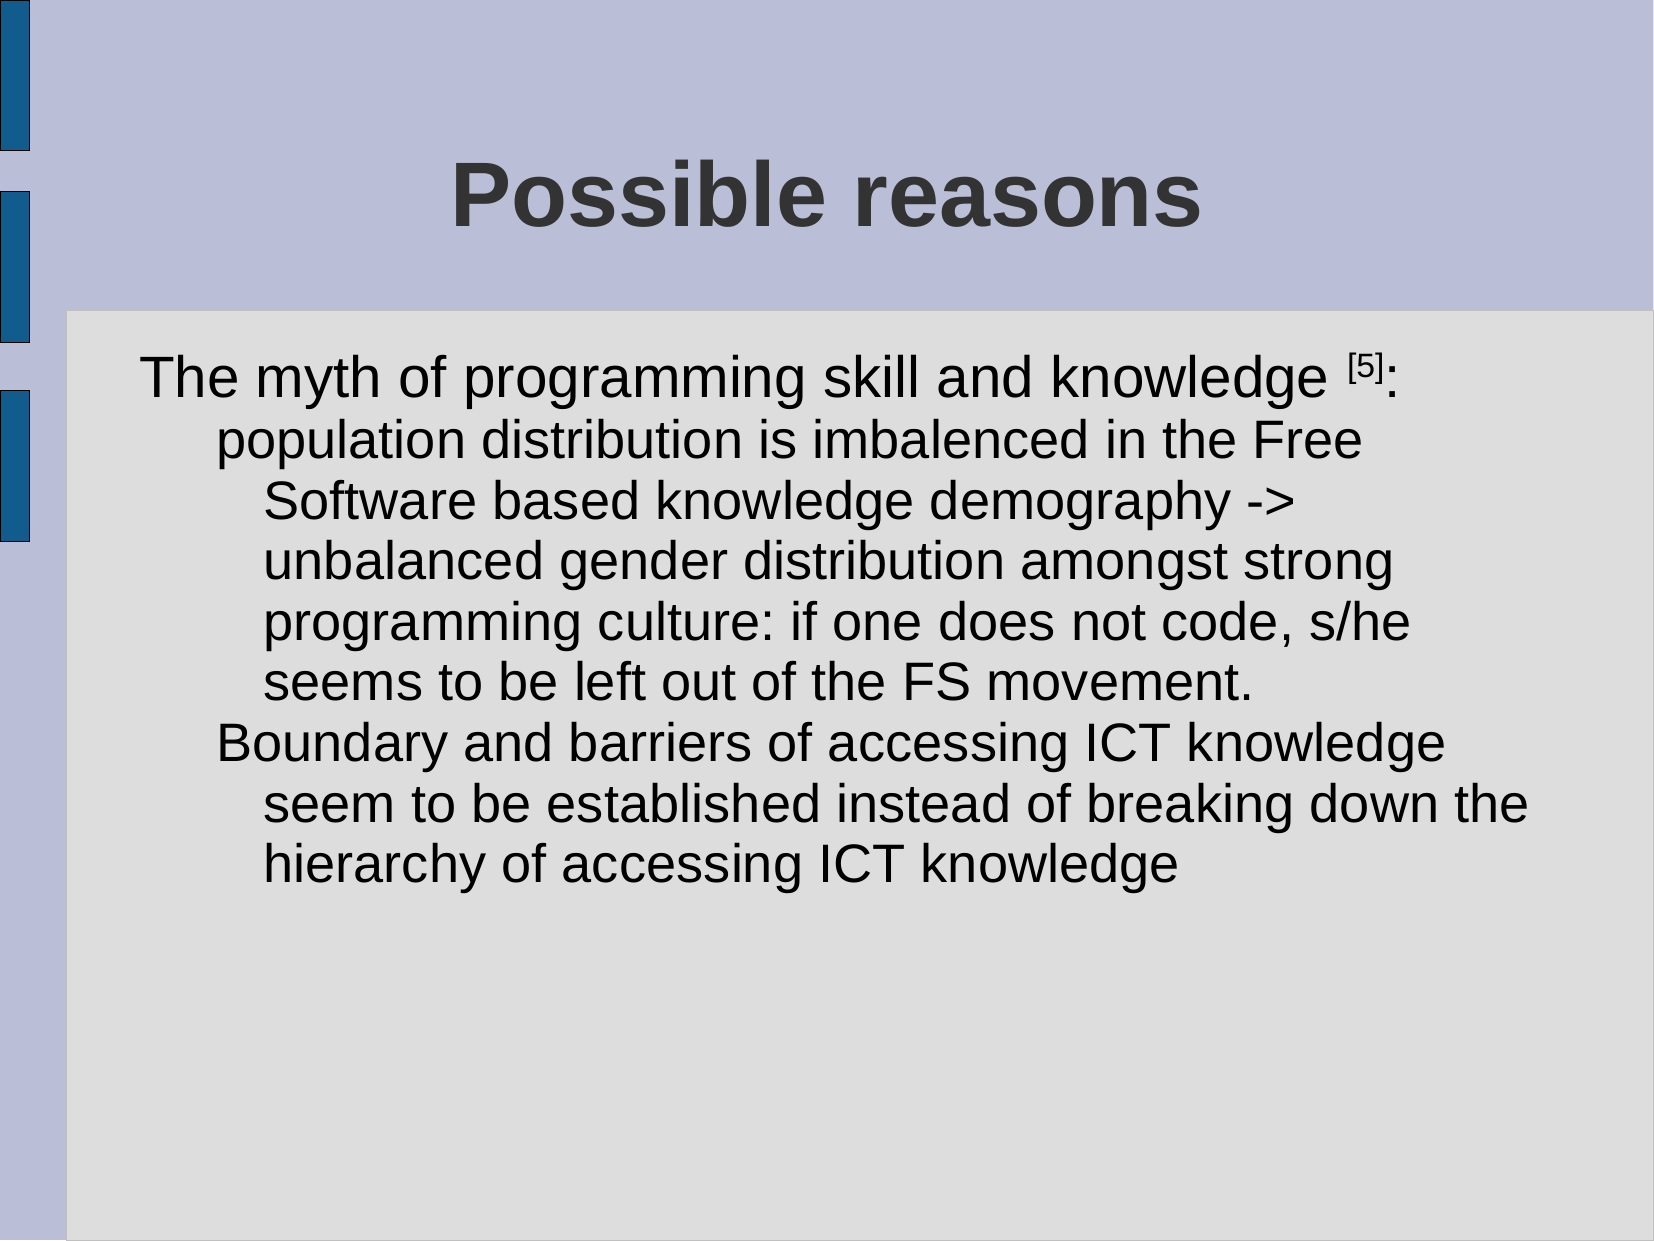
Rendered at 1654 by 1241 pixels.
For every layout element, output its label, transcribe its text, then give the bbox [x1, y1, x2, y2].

list The myth of programming skill and knowledge [5]: population distribution is imbalenced in the Free Software based knowledge demography -> unbalanced gender distribution amongst strong programming culture: if one does not code, s/he seems to be left out of the FS movement. Boundary and barriers of accessing ICT knowledge seem to be established instead of breaking down the hierarchy of accessing ICT knowledge [121, 344, 1534, 1112]
title Possible reasons [121, 98, 1534, 291]
